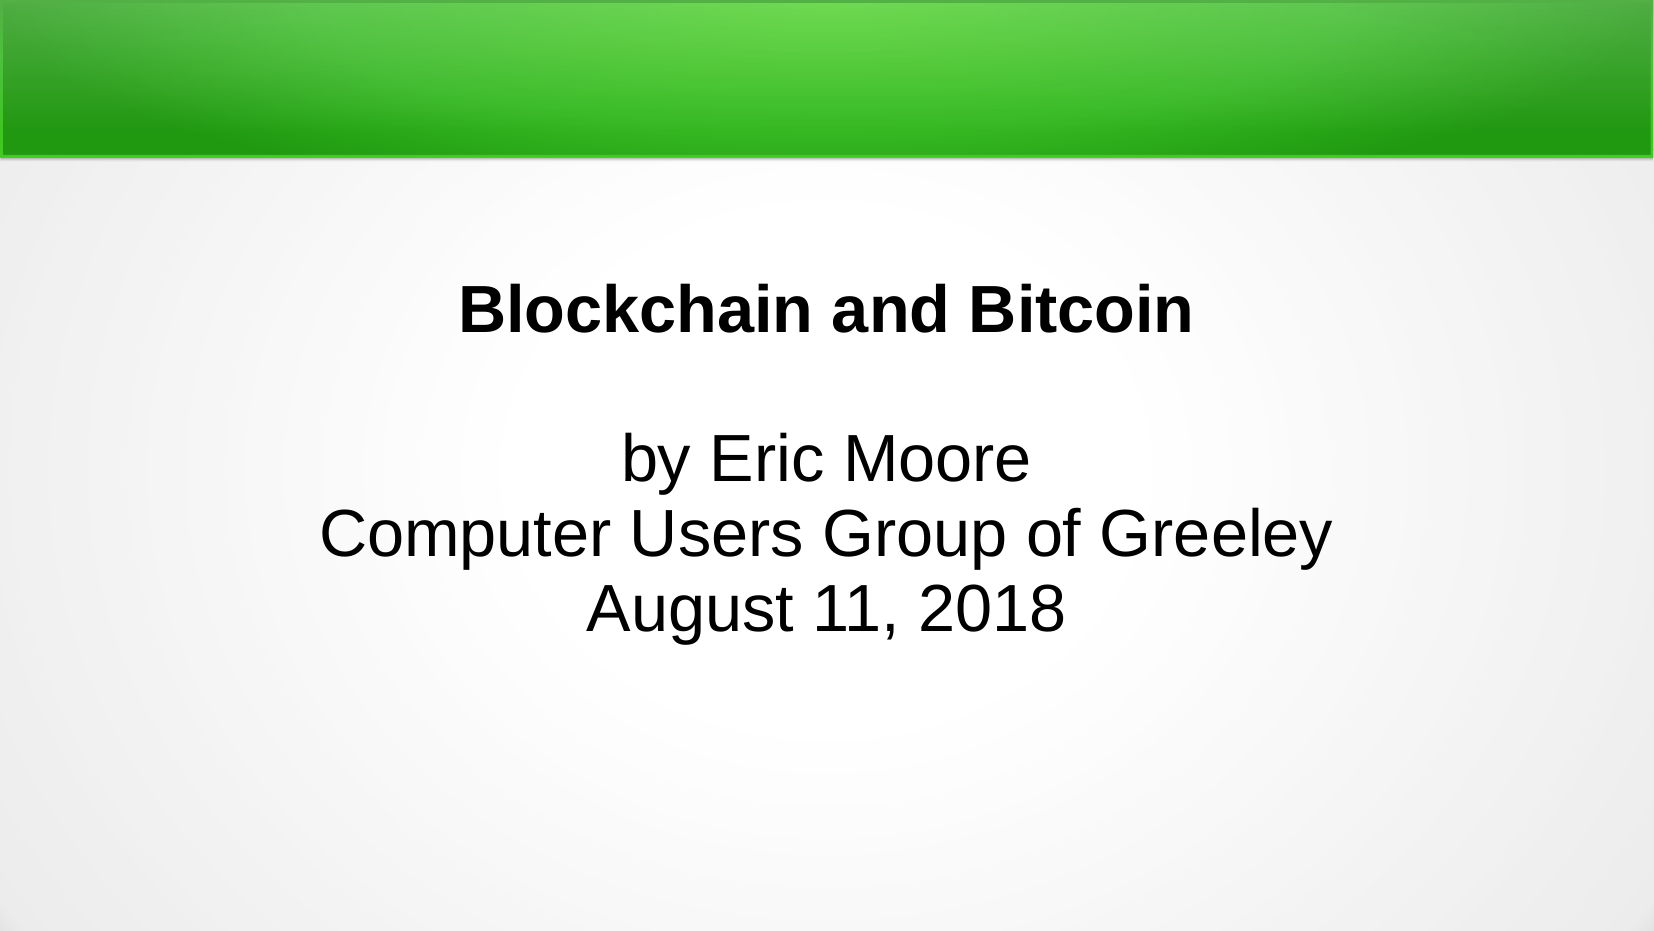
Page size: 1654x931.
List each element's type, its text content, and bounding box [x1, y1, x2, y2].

subtitle Blockchain and Bitcoin by Eric Moore Computer Users Group of Greeley August 11, 2018 [82, 212, 1571, 706]
